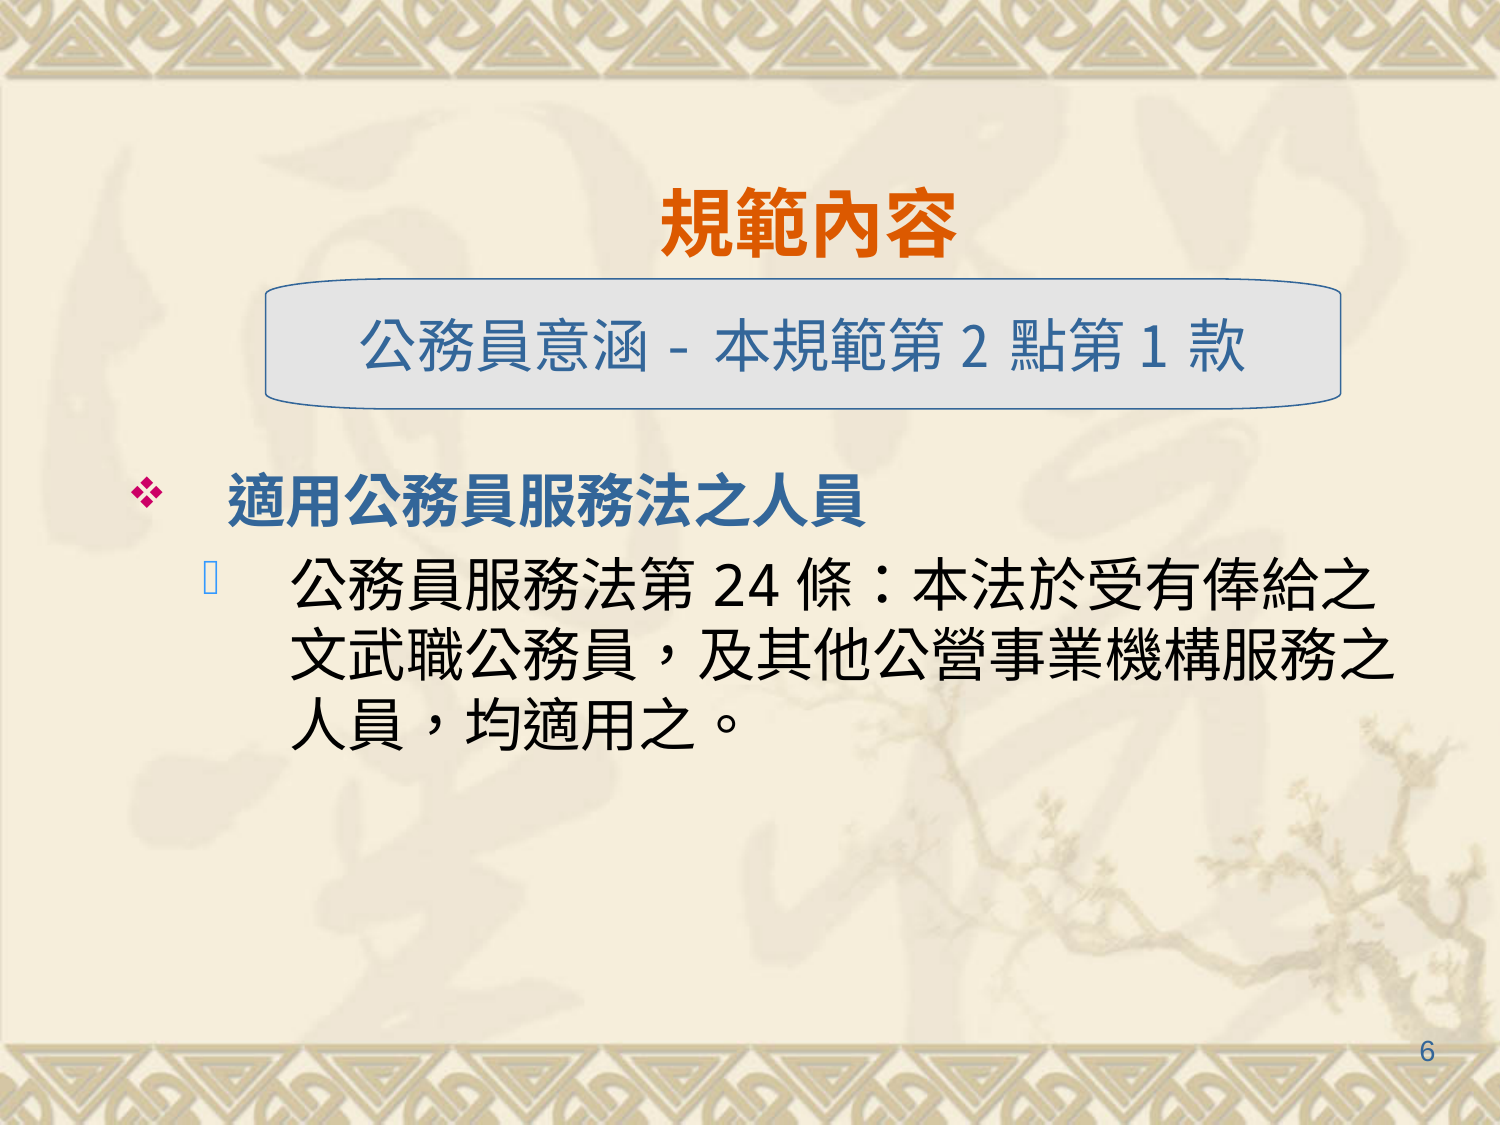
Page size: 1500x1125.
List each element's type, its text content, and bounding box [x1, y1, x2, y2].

text_box <編號> [1074, 1024, 1451, 1103]
title 規範內容 [183, 152, 1436, 291]
picture [0, 0, 1500, 1125]
list 適用公務員服務法之人員 公務員服務法第24條：本法於受有俸給之文武職公務員，及其他公營事業機構服務之人員，均適用之。 [112, 456, 1436, 1071]
text_box 公務員意涵-本規範第2點第1款 [265, 278, 1341, 409]
